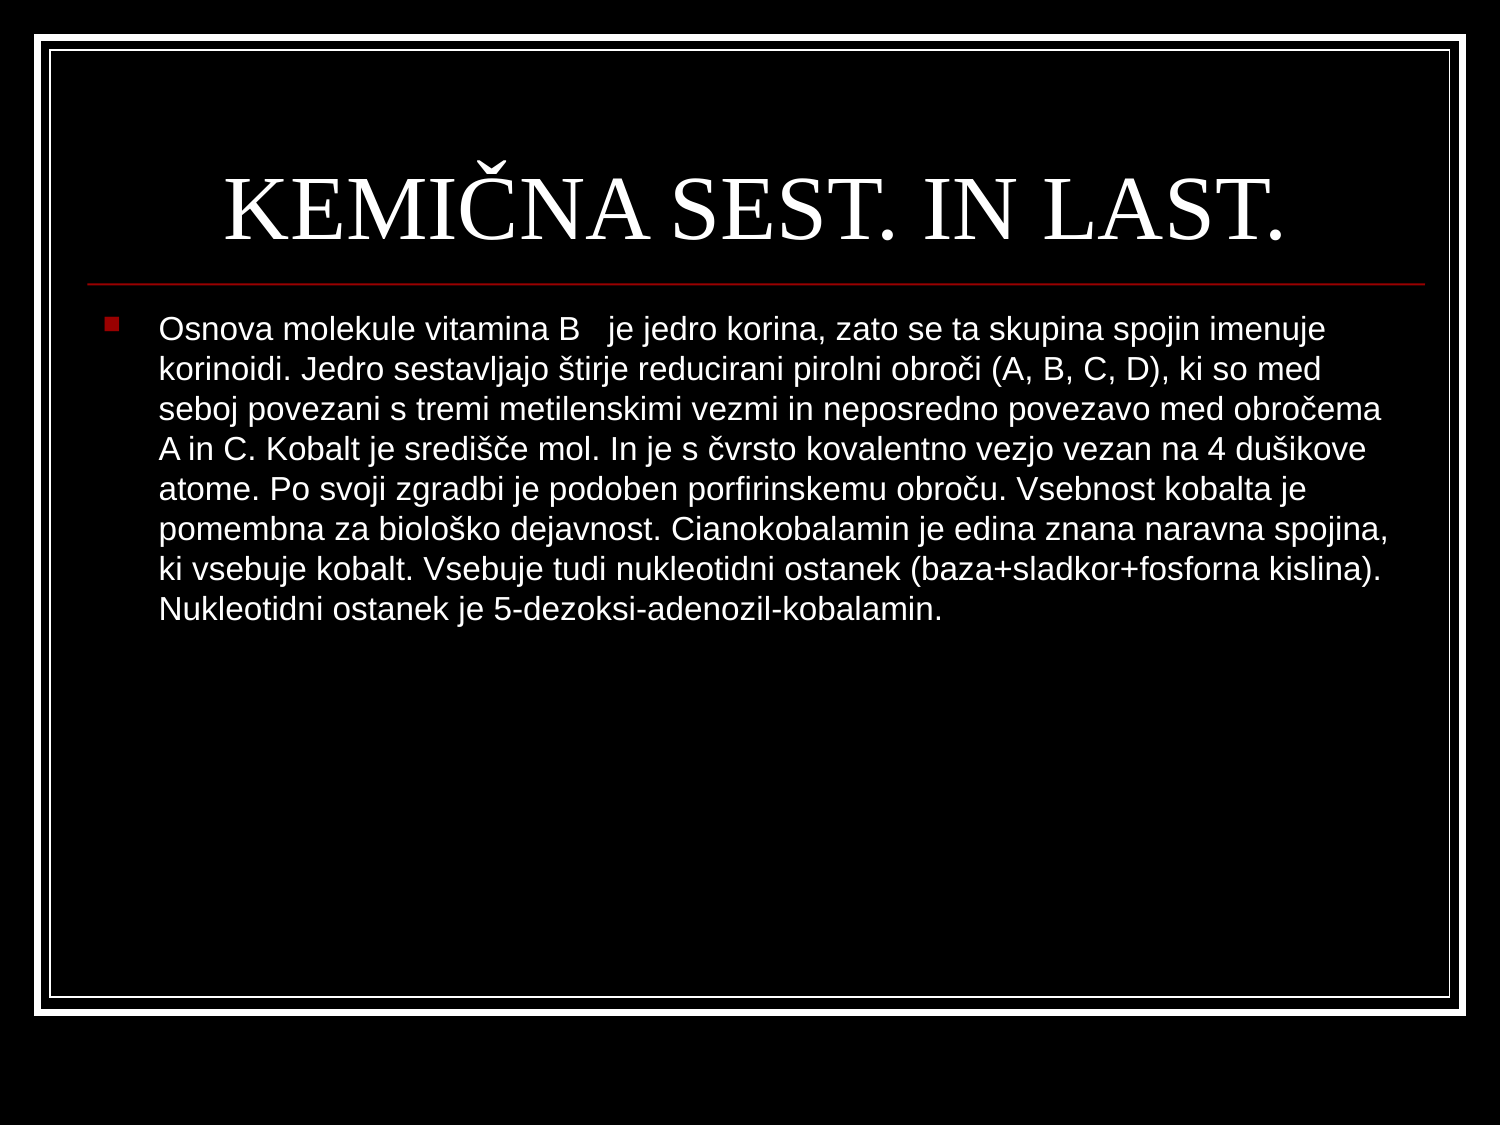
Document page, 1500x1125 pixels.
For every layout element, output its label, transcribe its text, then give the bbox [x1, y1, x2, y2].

list Osnova molekule vitamina B je jedro korina, zato se ta skupina spojin imenuje korinoidi. Jedro sestavljajo štirje reducirani pirolni obroči (A, B, C, D), ki so med seboj povezani s tremi metilenskimi vezmi in neposredno povezavo med obročema A in C. Kobalt je središče mol. In je s čvrsto kovalentno vezjo vezan na 4 dušikove atome. Po svoji zgradbi je podoben porfirinskemu obroču. Vsebnost kobalta je pomembna za biološko dejavnost. Cianokobalamin je edina znana naravna spojina, ki vsebuje kobalt. Vsebuje tudi nukleotidni ostanek (baza+sladkor+fosforna kislina). Nukleotidni ostanek je 5-dezoksi-adenozil-kobalamin. [87, 299, 1425, 963]
title KEMIČNA SEST. IN LAST. [87, 77, 1425, 266]
